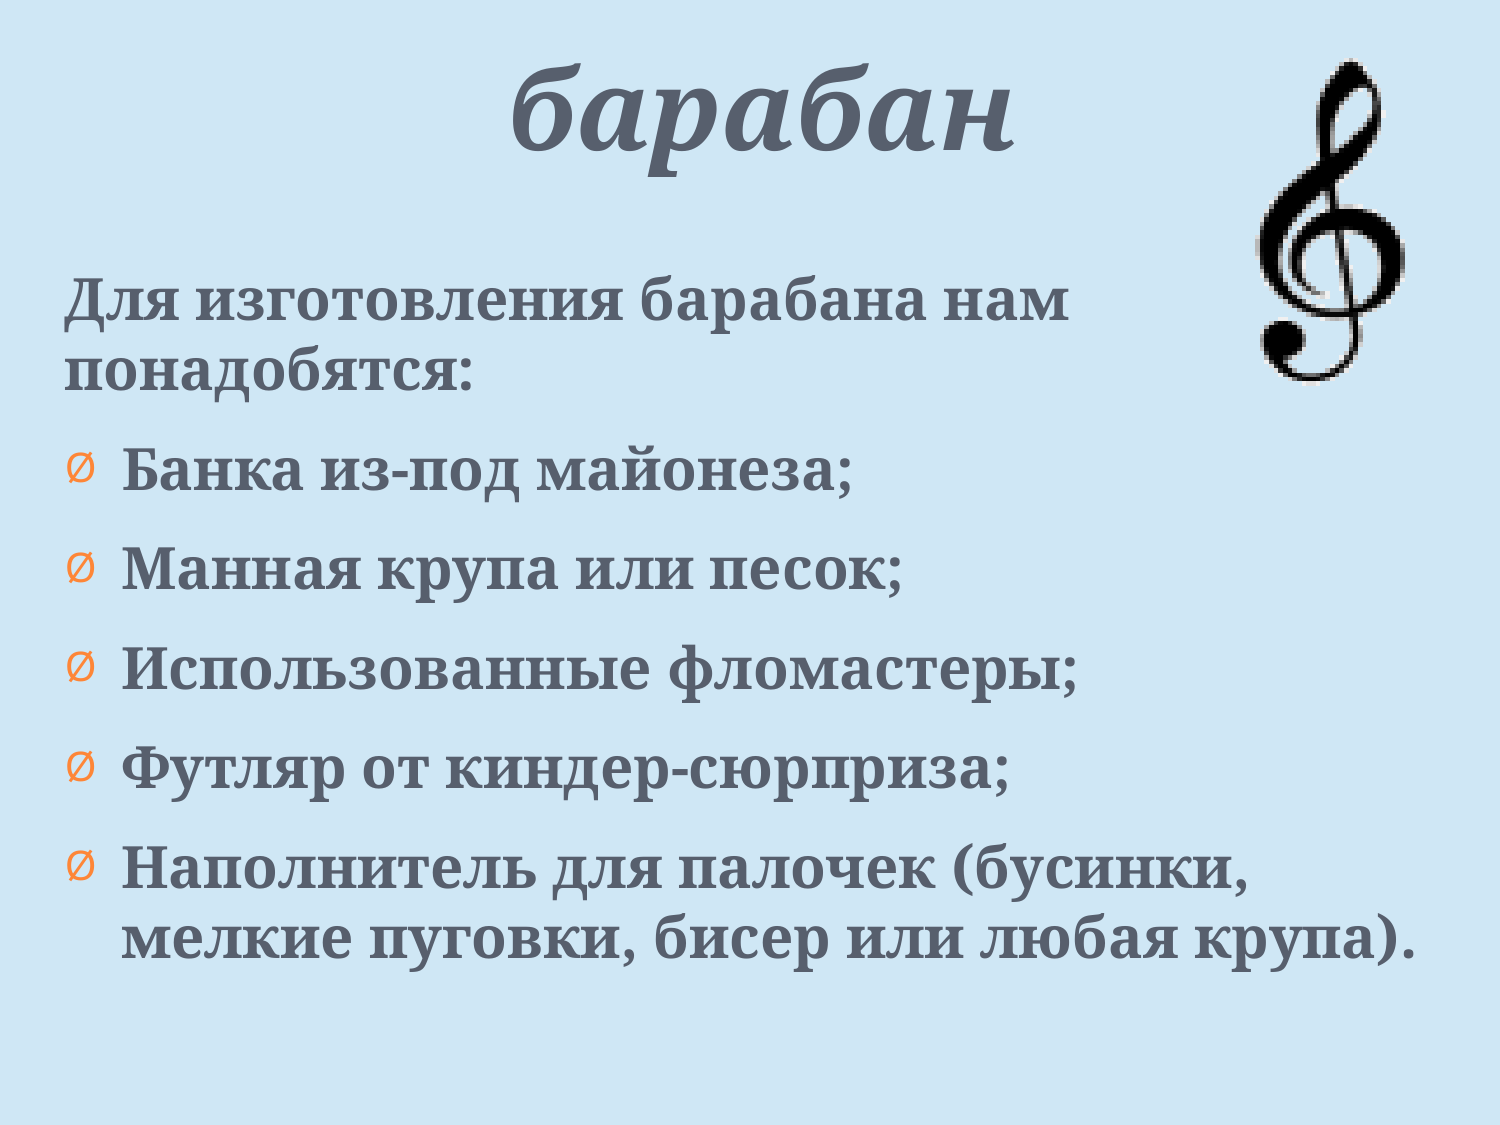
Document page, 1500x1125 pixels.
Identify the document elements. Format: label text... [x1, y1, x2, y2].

picture [1246, 54, 1424, 386]
title барабан [50, 30, 1475, 185]
list Для изготовления барабана нам понадобятся: Банка из-под майонеза; Манная крупа или песок; Использованные фломастеры; Футляр от киндер-сюрприза; Наполнитель для палочек (бусинки, мелкие пуговки, бисер или любая крупа). [50, 254, 1475, 998]
